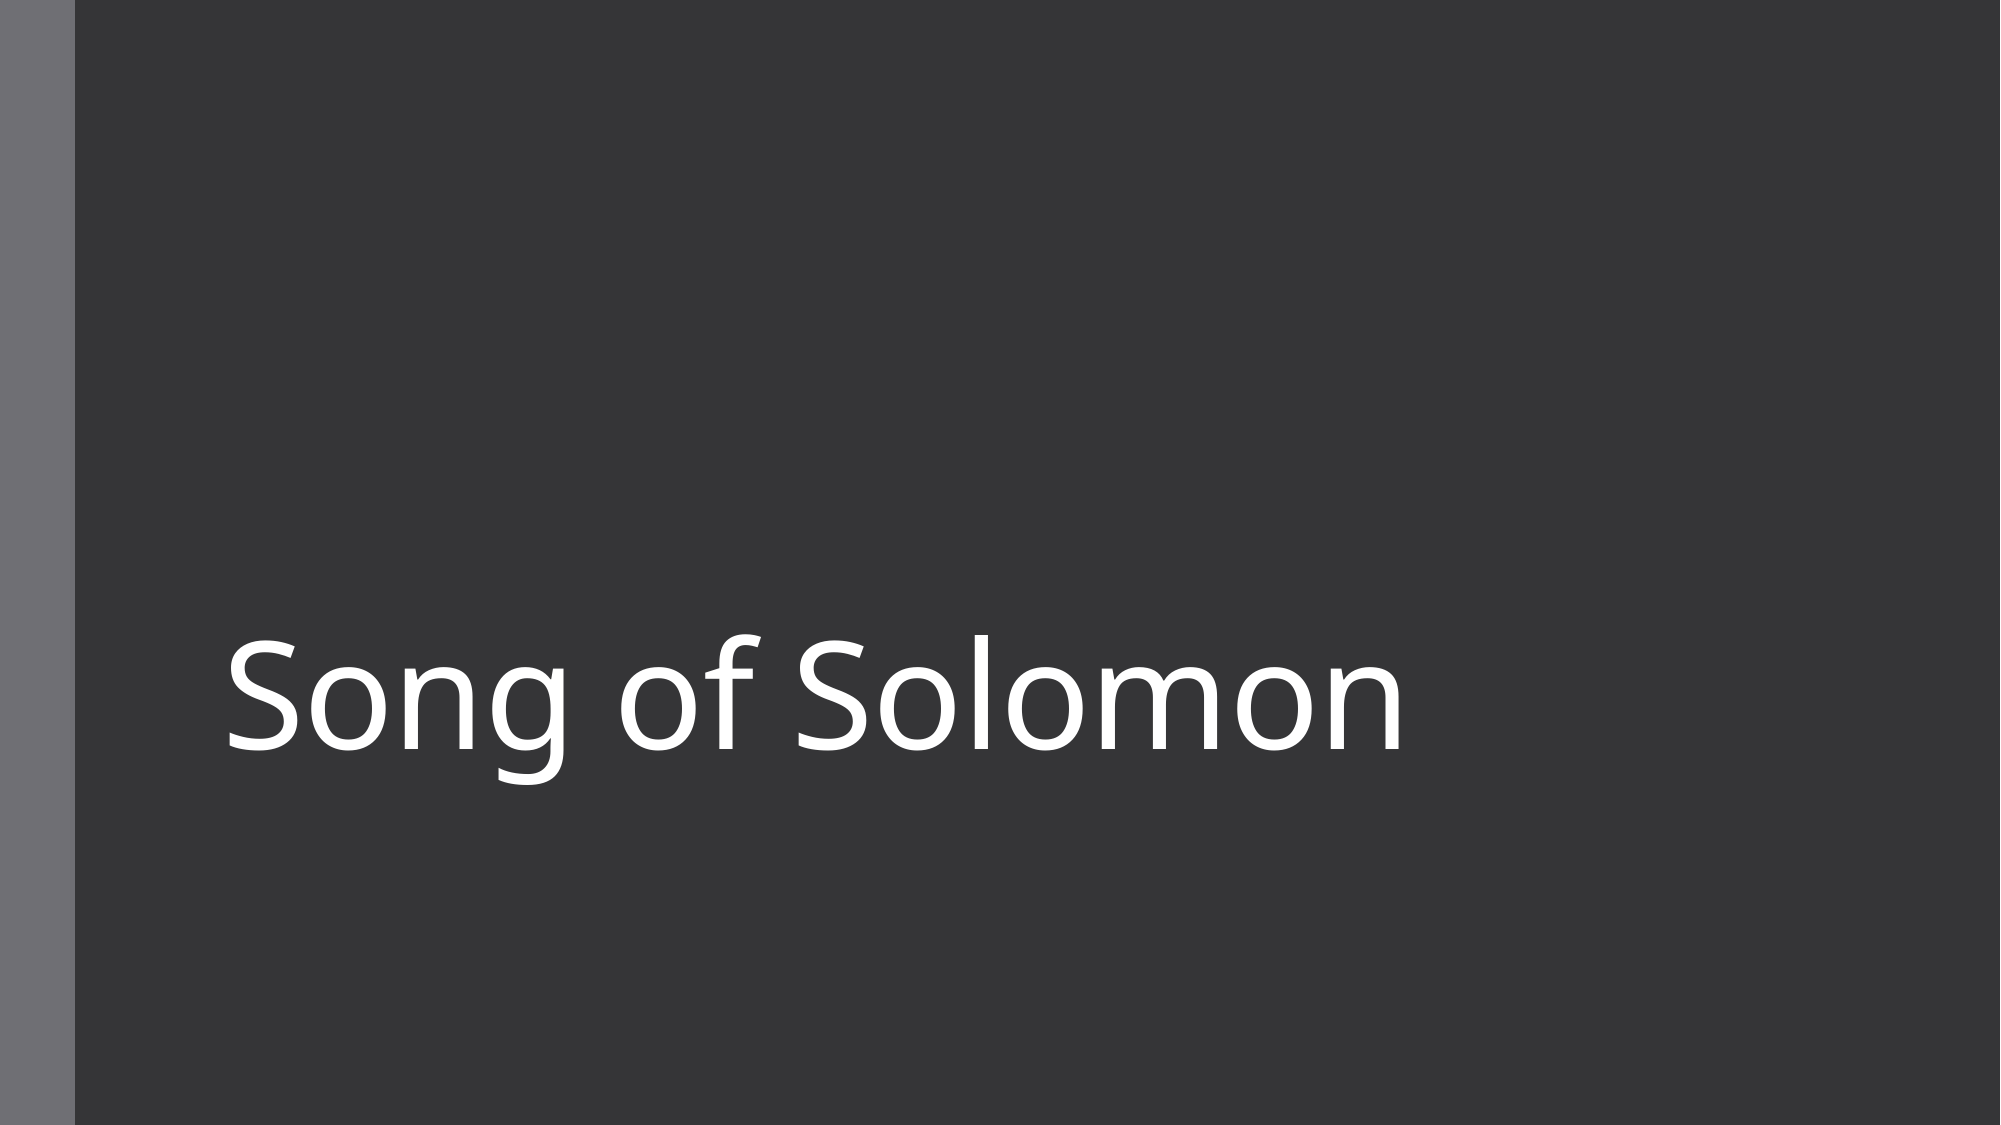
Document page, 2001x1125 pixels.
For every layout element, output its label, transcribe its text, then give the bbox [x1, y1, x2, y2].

title Song of Solomon [206, 124, 1752, 788]
